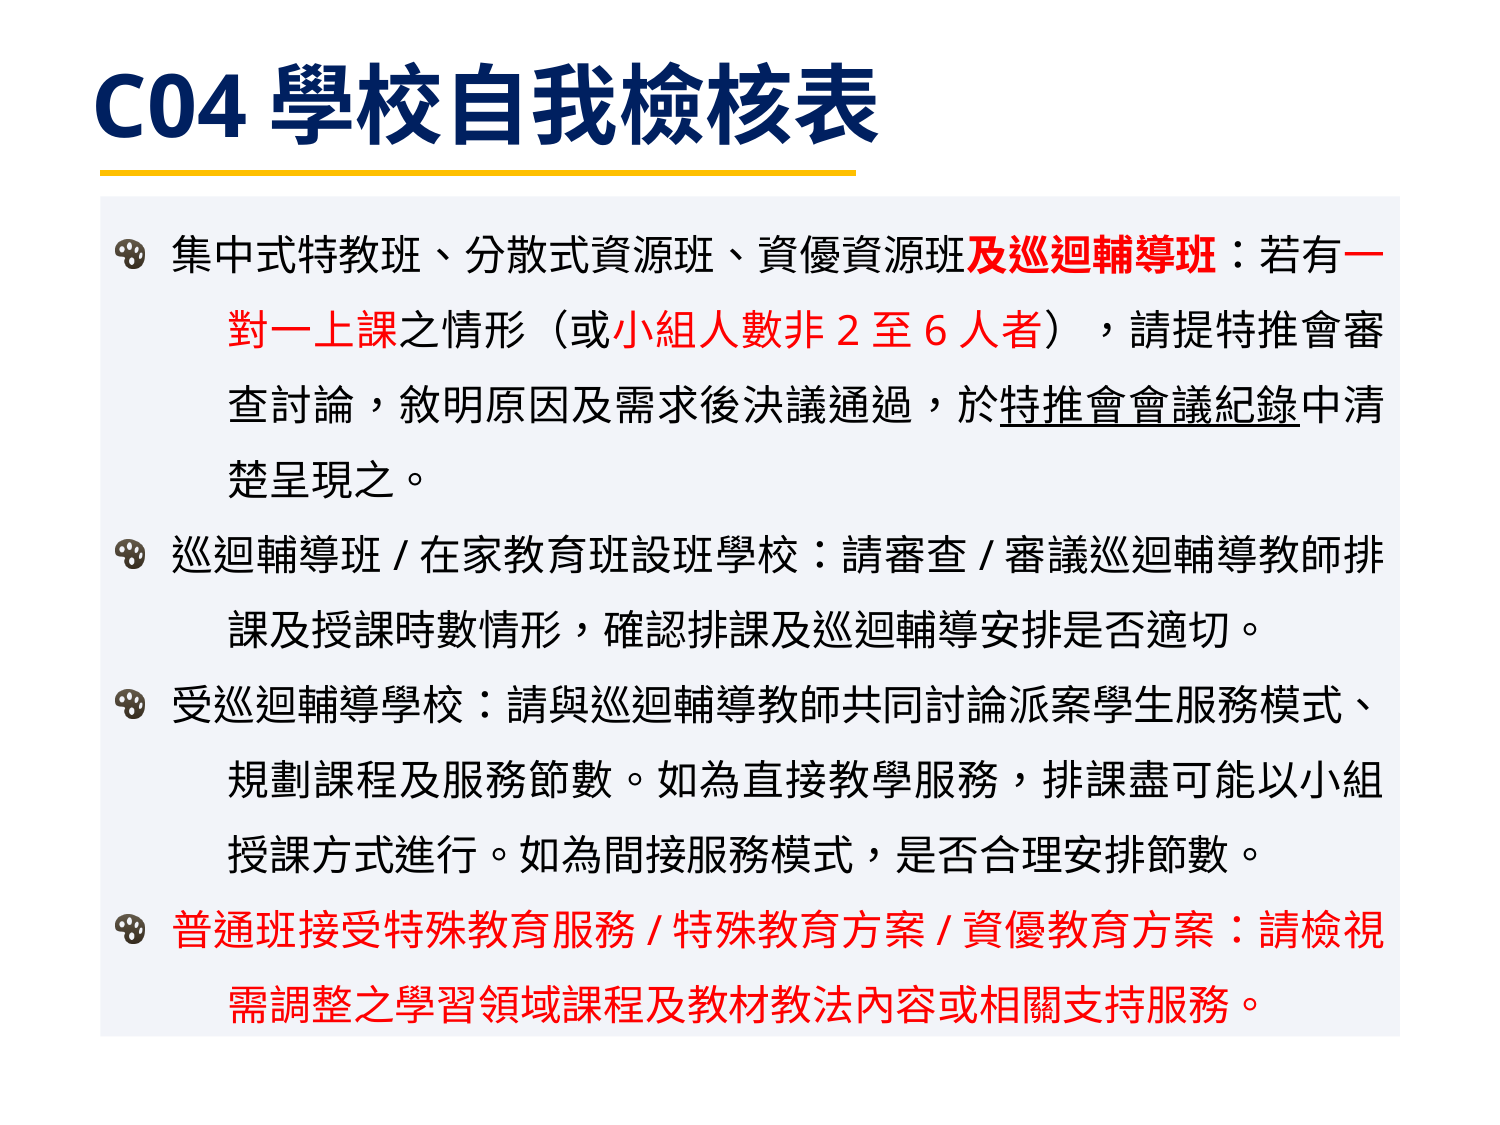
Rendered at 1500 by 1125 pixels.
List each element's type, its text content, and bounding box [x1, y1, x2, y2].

text_box 集中式特教班、分散式資源班、資優資源班及巡迴輔導班：若有一對一上課之情形（或小組人數非2至6人者），請提特推會審查討論，敘明原因及需求後決議通過，於特推會會議紀錄中清楚呈現之。 巡迴輔導班/在家教育班設班學校：請審查/審議巡迴輔導教師排課及授課時數情形，確認排課及巡迴輔導安排是否適切。 受巡迴輔導學校：請與巡迴輔導教師共同討論派案學生服務模式、規劃課程及服務節數。如為直接教學服務，排課盡可能以小組授課方式進行。如為間接服務模式，是否合理安排節數。 普通班接受特殊教育服務/特殊教育方案/資優教育方案：請檢視需調整之學習領域課程及教材教法內容或相關支持服務。 [100, 196, 1400, 960]
text_box C04學校自我檢核表 [76, 42, 890, 164]
